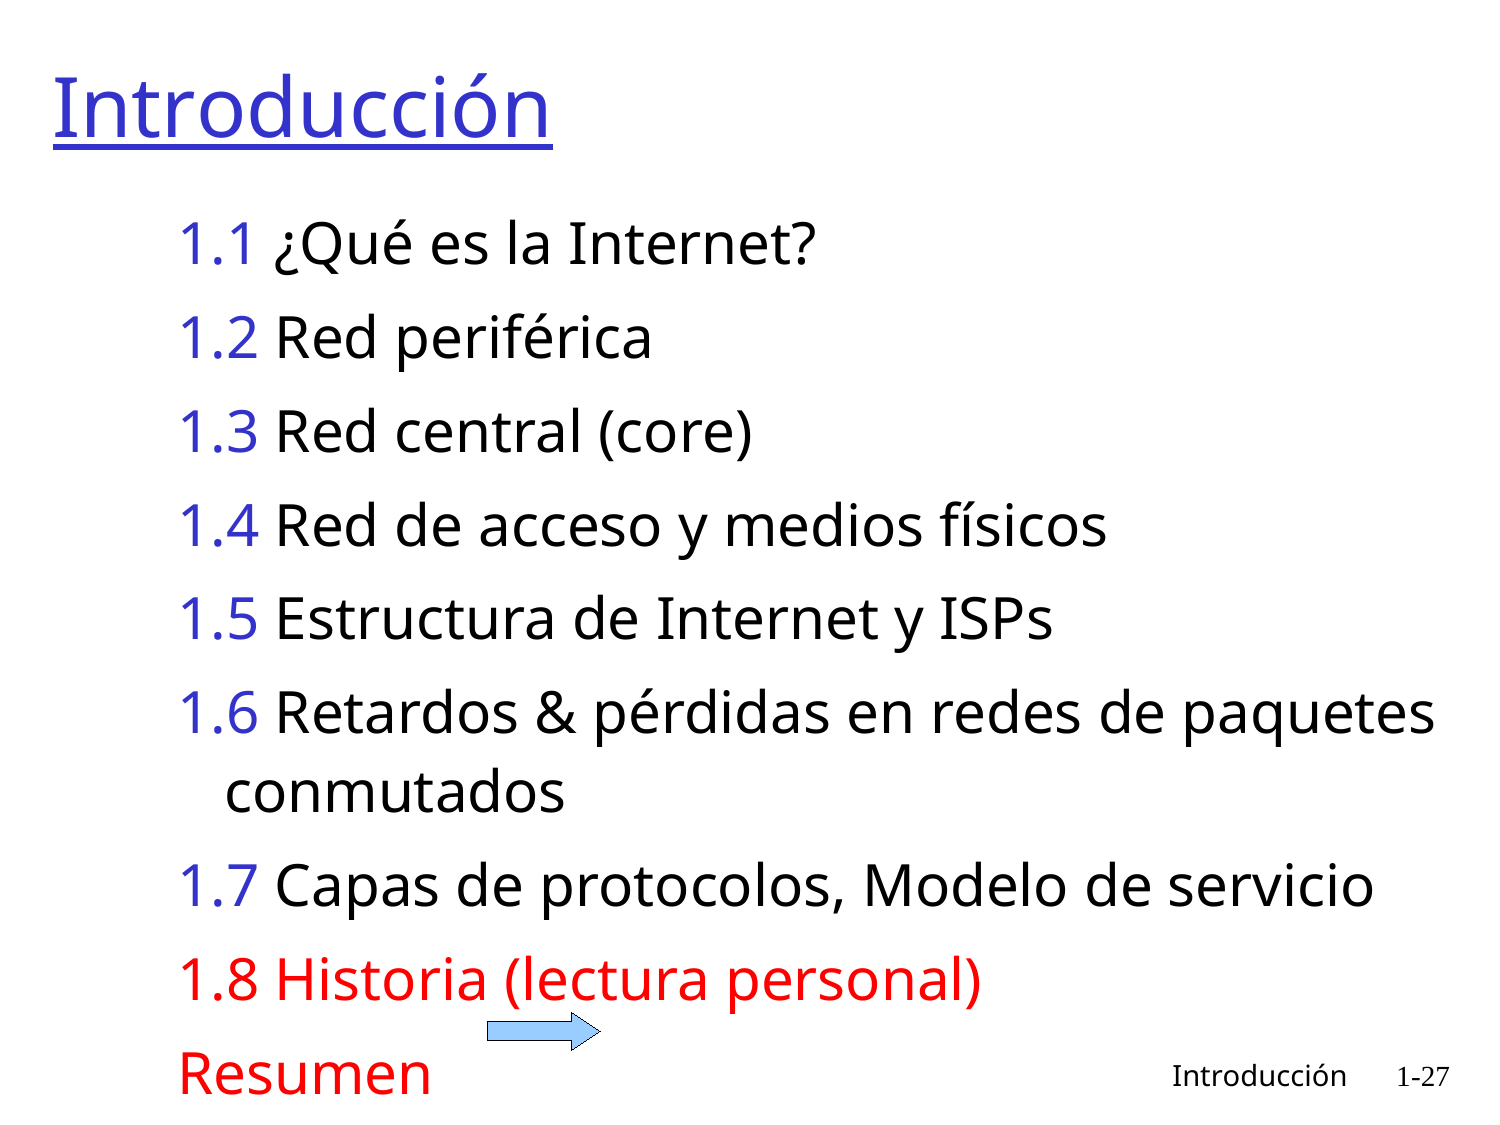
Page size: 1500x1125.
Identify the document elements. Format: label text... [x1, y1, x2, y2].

text_box Introducción [887, 1072, 1362, 1125]
text_box 1-<number> [1362, 1050, 1466, 1125]
list 1.1 ¿Qué es la Internet? 1.2 Red periférica 1.3 Red central (core) 1.4 Red de acceso y medios físicos 1.5 Estructura de Internet y ISPs 1.6 Retardos & pérdidas en redes de paquetes conmutados 1.7 Capas de protocolos, Modelo de servicio 1.8 Historia (lectura personal) Resumen [87, 195, 1463, 1072]
text_box [487, 1012, 601, 1051]
title Introducción [37, 16, 1463, 196]
